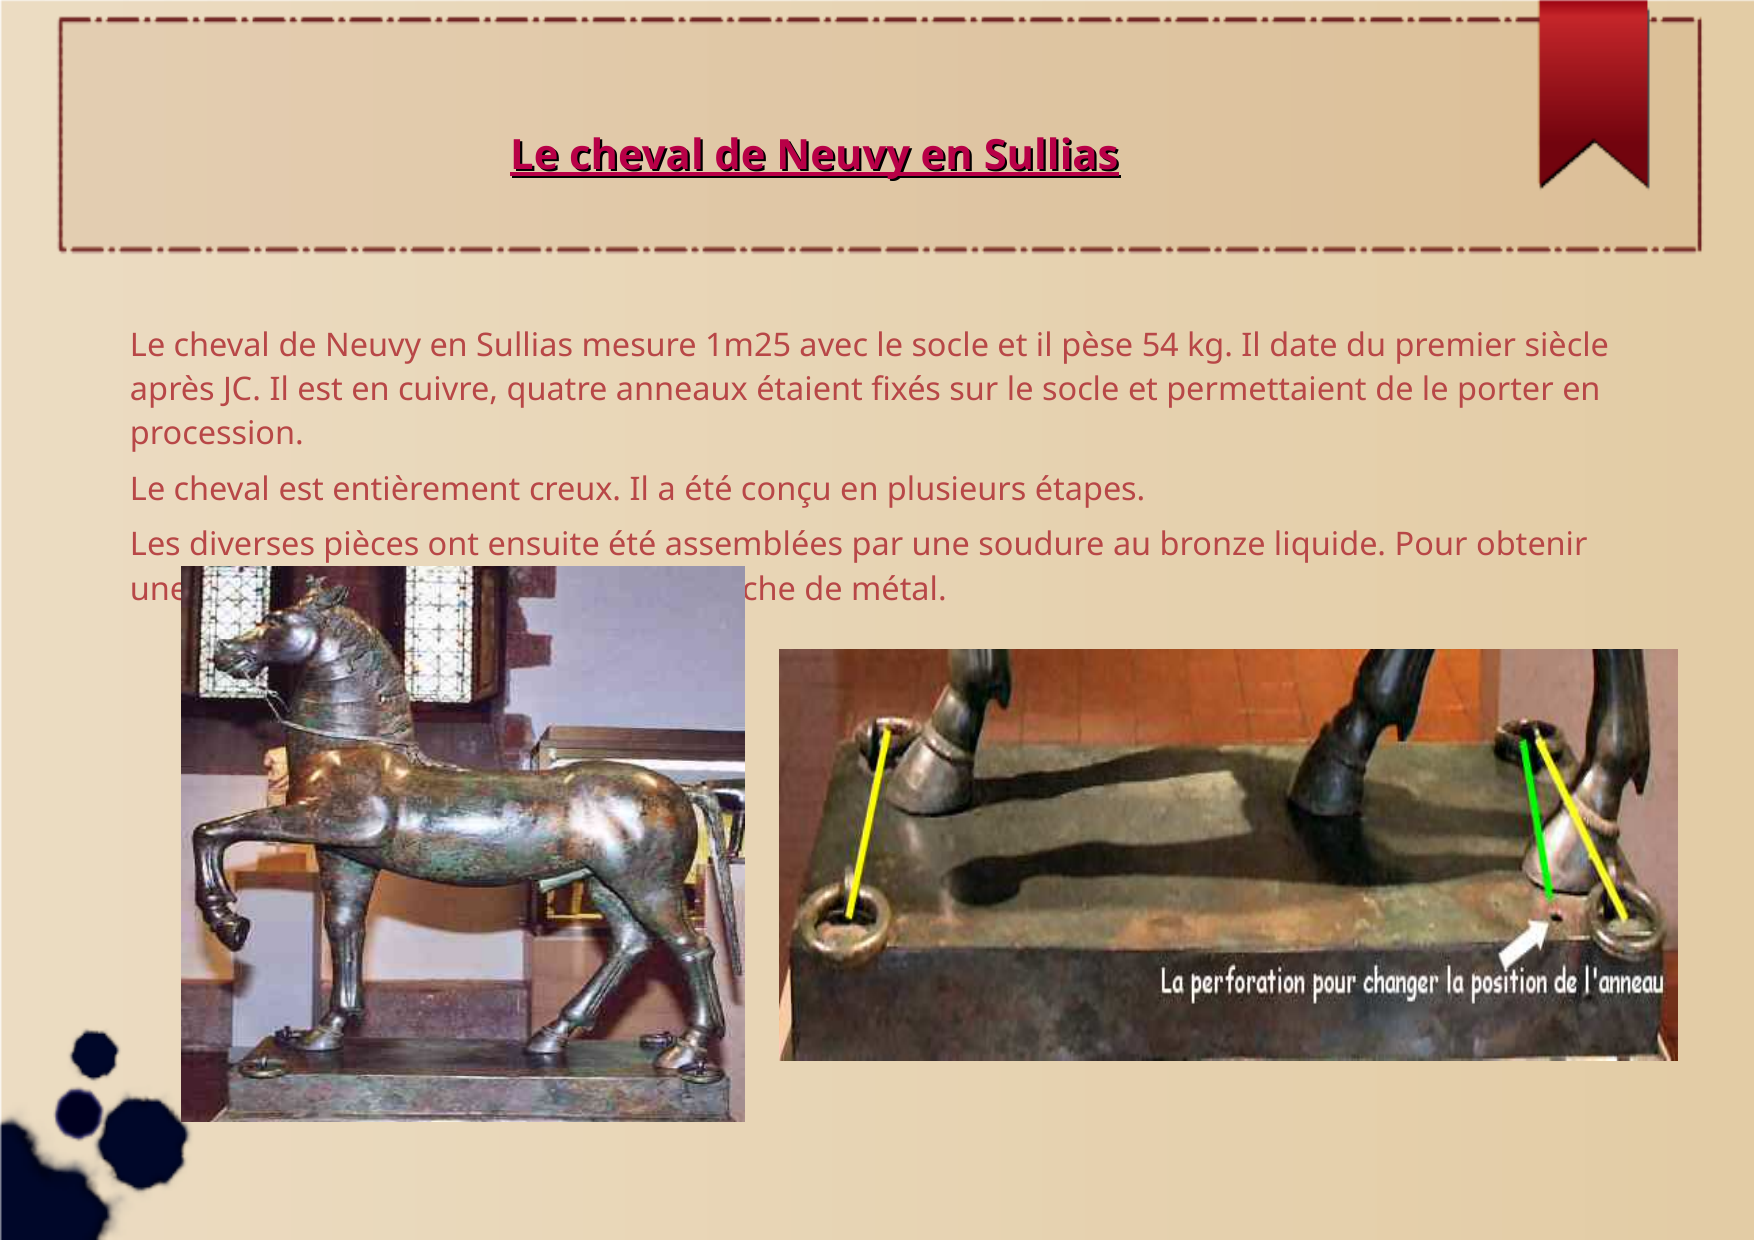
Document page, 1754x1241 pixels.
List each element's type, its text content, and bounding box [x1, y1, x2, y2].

title Le cheval de Neuvy en Sullias [87, 49, 1541, 257]
list Le cheval de Neuvy en Sullias mesure 1m25 avec le socle et il pèse 54 kg. Il date du premier siècle après JC. Il est en cuivre, quatre anneaux étaient fixés sur le socle et permettaient de le porter en procession. Le cheval est entièrement creux. Il a été conçu en plusieurs étapes. Les diverses pièces ont ensuite été assemblées par une soudure au bronze liquide. Pour obtenir une bonne finition, on a rajouté une couche de métal. [129, 321, 1630, 615]
picture [0, 0, 1754, 1240]
